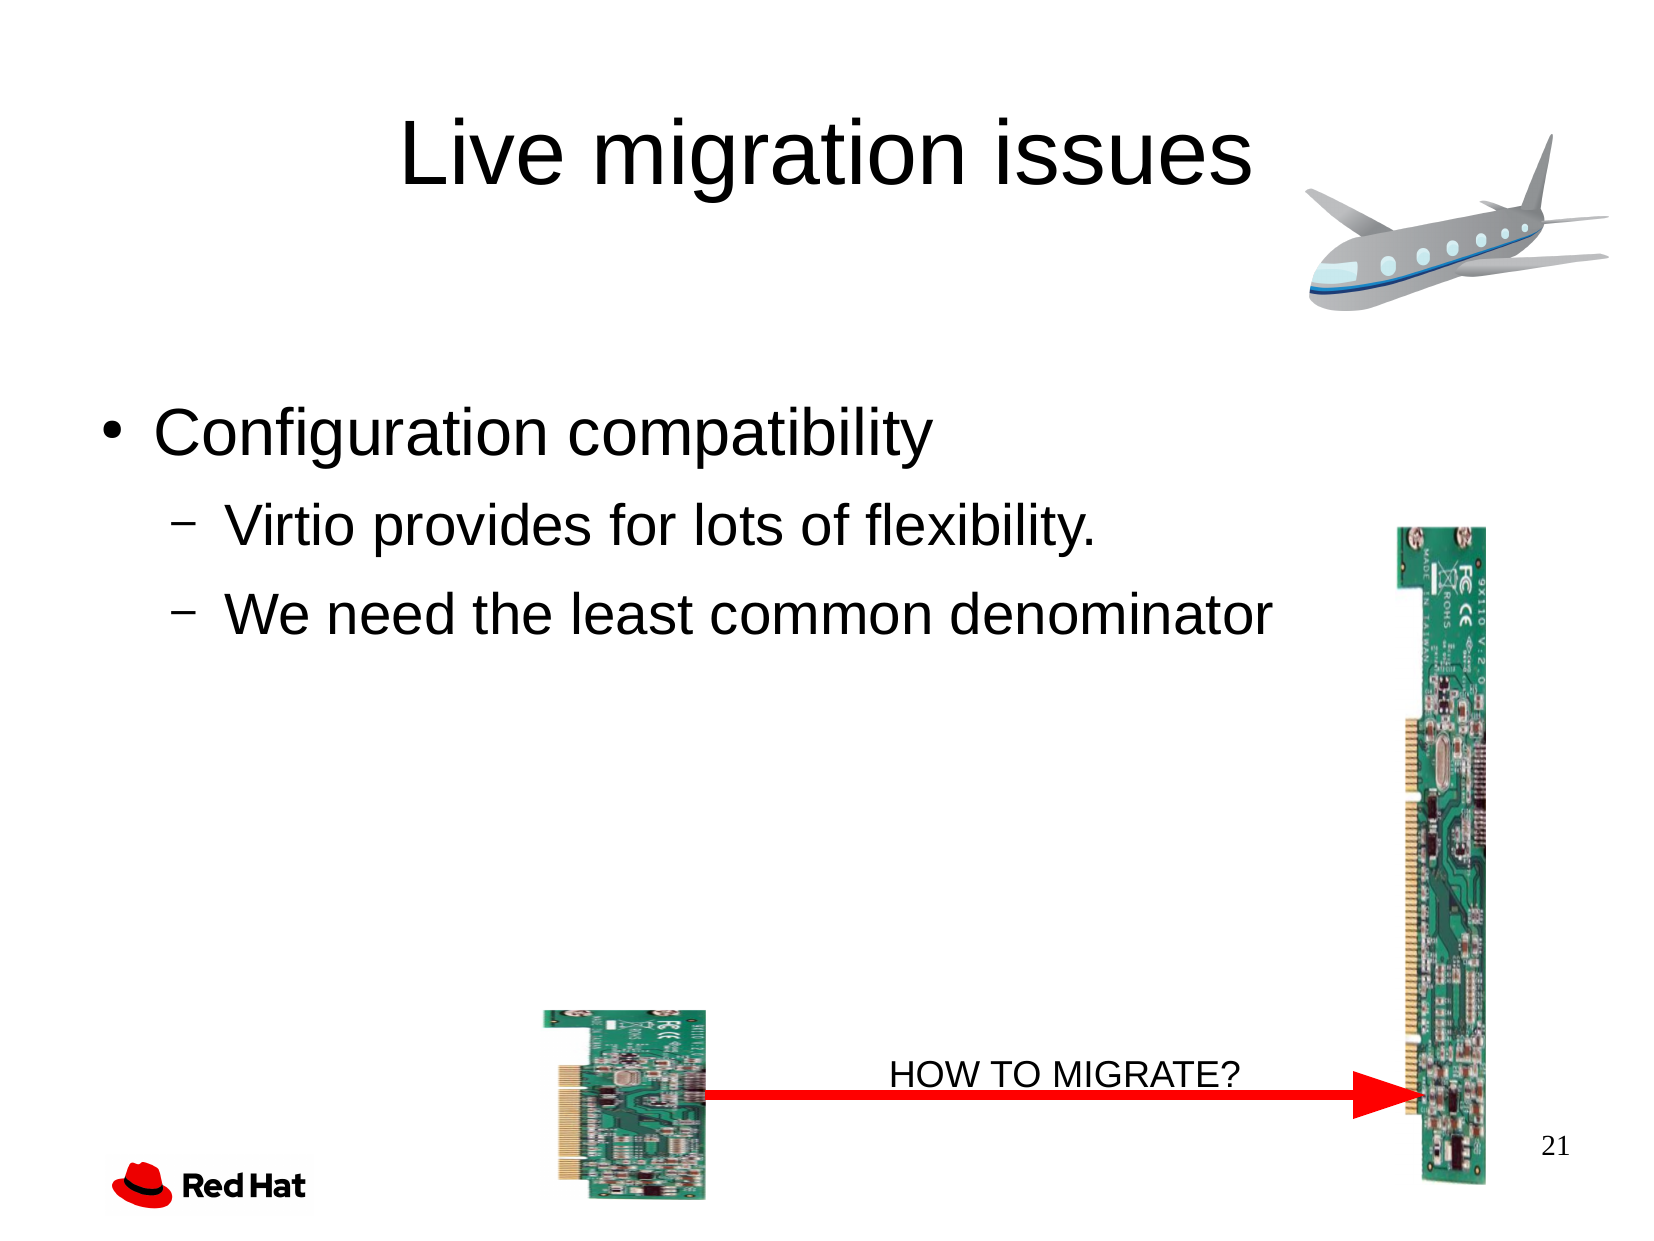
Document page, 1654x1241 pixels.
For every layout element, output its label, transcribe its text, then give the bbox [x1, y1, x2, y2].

picture [1395, 525, 1486, 1186]
picture [105, 1154, 314, 1216]
picture [1305, 134, 1609, 311]
picture [540, 1009, 706, 1201]
title Live migration issues [82, 49, 1571, 257]
list Configuration compatibility Virtio provides for lots of flexibility. We need the least common denominator [82, 290, 1571, 1010]
